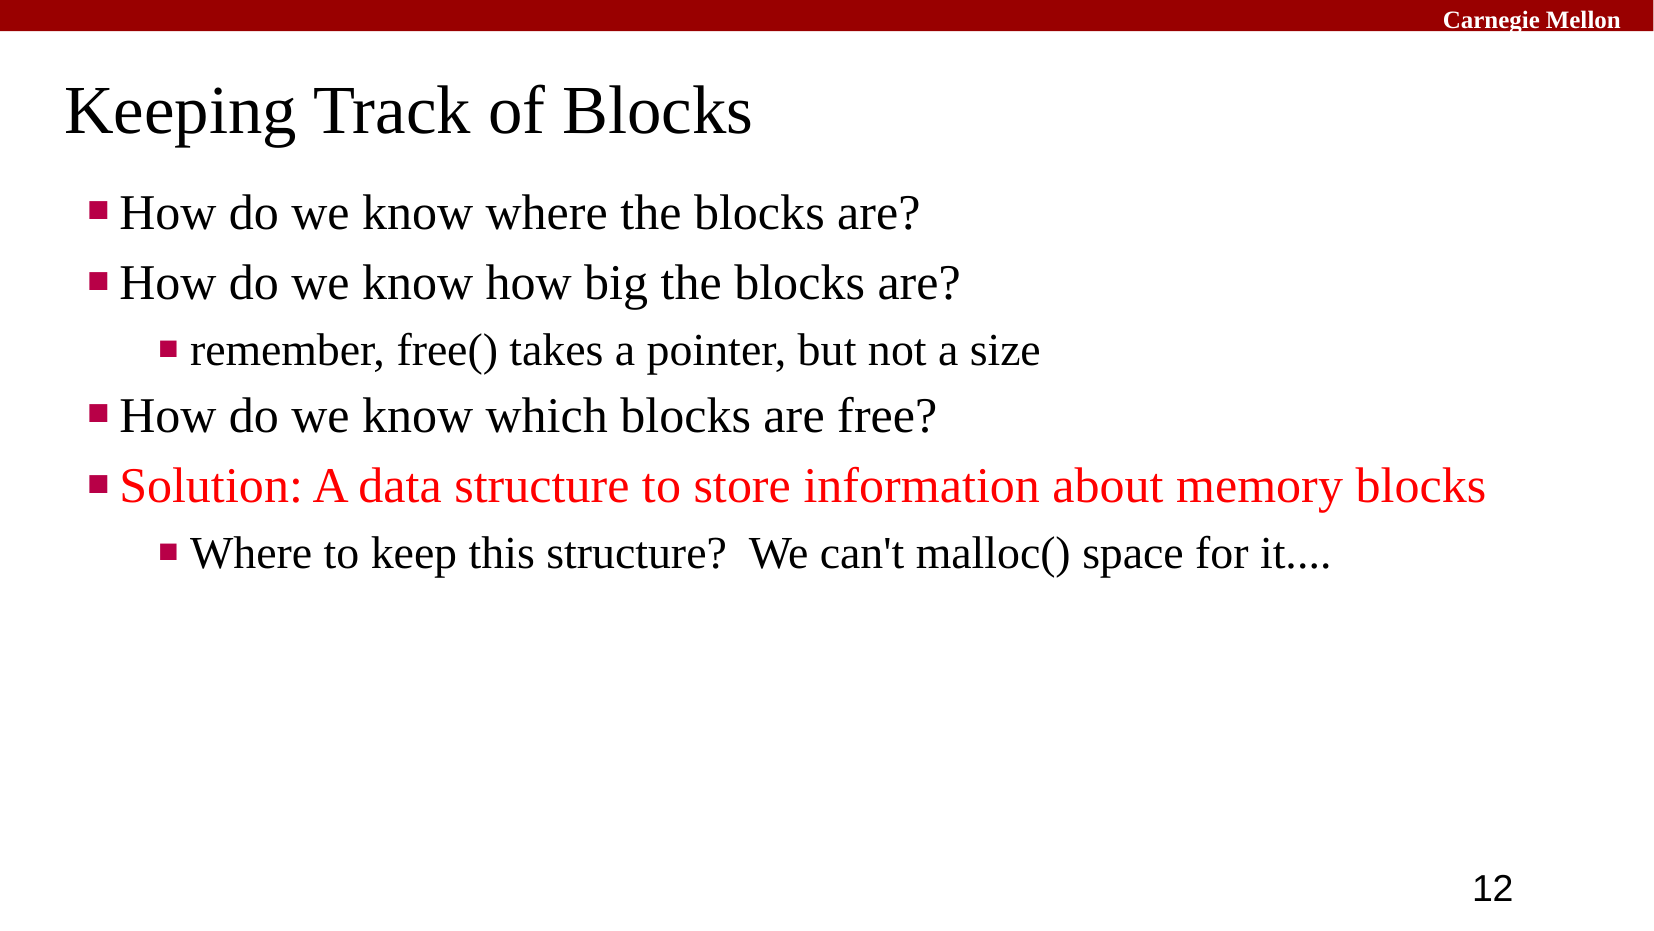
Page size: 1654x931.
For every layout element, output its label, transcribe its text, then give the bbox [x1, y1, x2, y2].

list How do we know where the blocks are? How do we know how big the blocks are? remember, free() takes a pointer, but not a size How do we know which blocks are free? Solution: A data structure to store information about memory blocks Where to keep this structure? We can't malloc() space for it.... [71, 184, 1576, 859]
title Keeping Track of Blocks [64, 58, 1576, 163]
